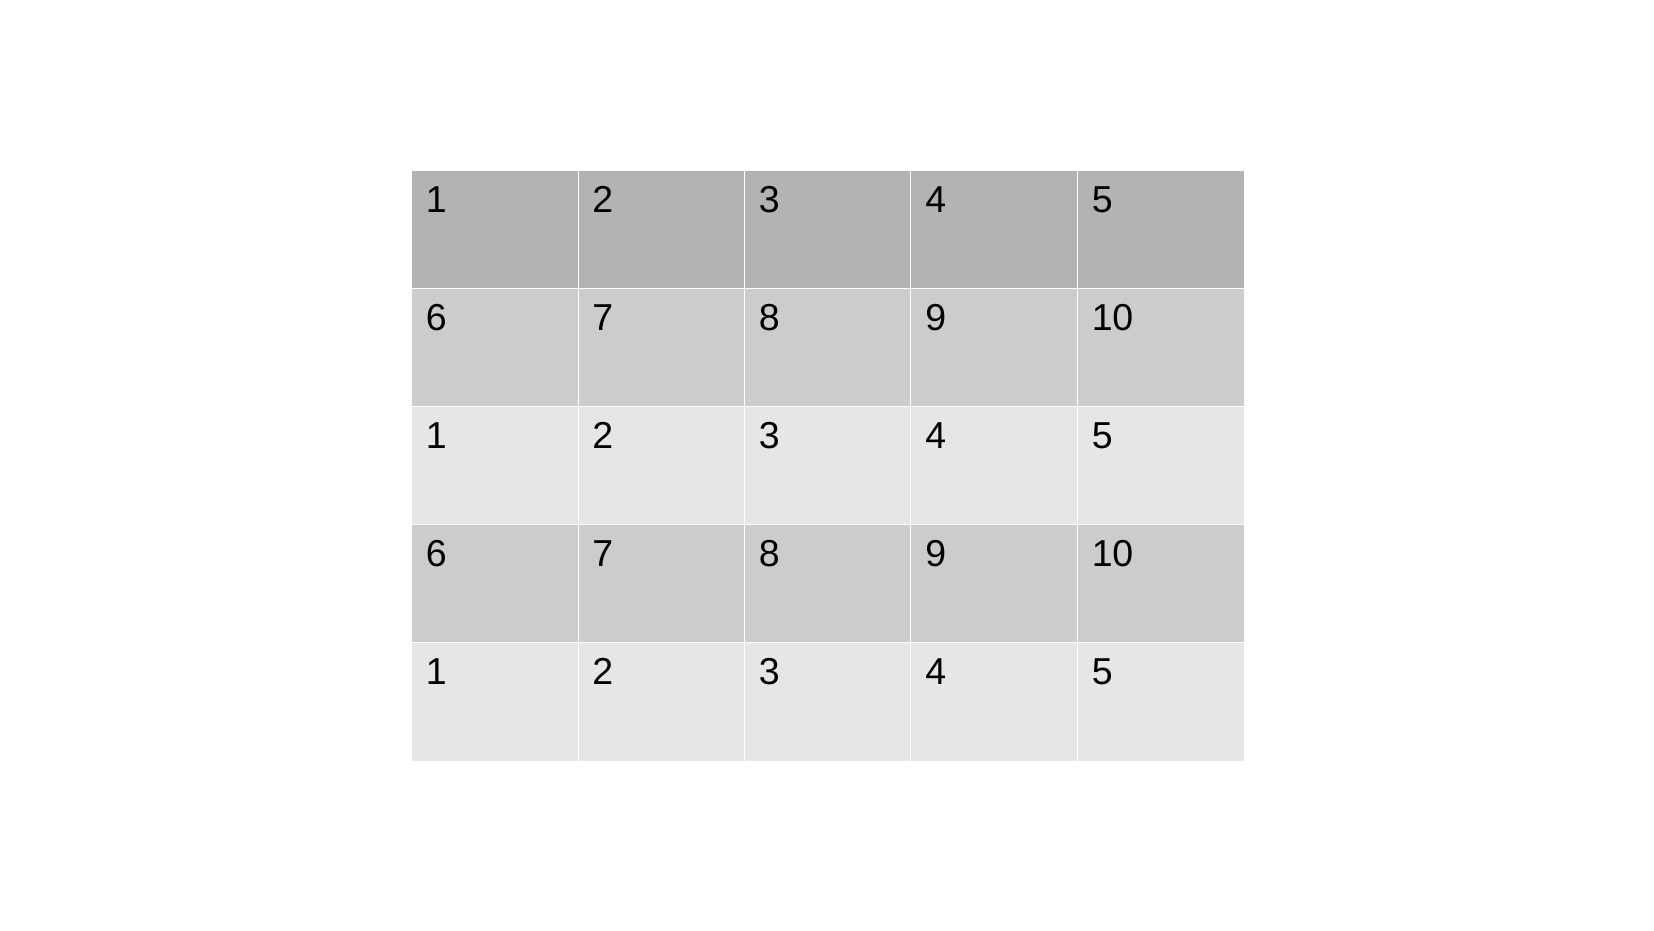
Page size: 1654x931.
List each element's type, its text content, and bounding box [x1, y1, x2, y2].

table_header 5 [1078, 171, 1244, 288]
table_cell 1 [412, 643, 578, 761]
table_cell 8 [745, 525, 910, 642]
table_cell 10 [1078, 525, 1244, 642]
table_cell 3 [745, 643, 910, 761]
table_cell 7 [579, 289, 744, 406]
table_cell 9 [911, 289, 1077, 406]
table_header 3 [745, 171, 910, 288]
table_header 2 [579, 171, 744, 288]
table_cell 1 [412, 407, 578, 524]
table_cell 2 [579, 407, 744, 524]
table_header 1 [412, 171, 578, 288]
table_cell 9 [911, 525, 1077, 642]
table_cell 4 [911, 643, 1077, 761]
table_header 4 [911, 171, 1077, 288]
table_cell 8 [745, 289, 910, 406]
table_cell 3 [745, 407, 910, 524]
table_cell 6 [412, 289, 578, 406]
table_cell 4 [911, 407, 1077, 524]
table_cell 2 [579, 643, 744, 761]
table_cell 5 [1078, 407, 1244, 524]
table_cell 5 [1078, 643, 1244, 761]
table_cell 7 [579, 525, 744, 642]
table_cell 6 [412, 525, 578, 642]
table_cell 10 [1078, 289, 1244, 406]
